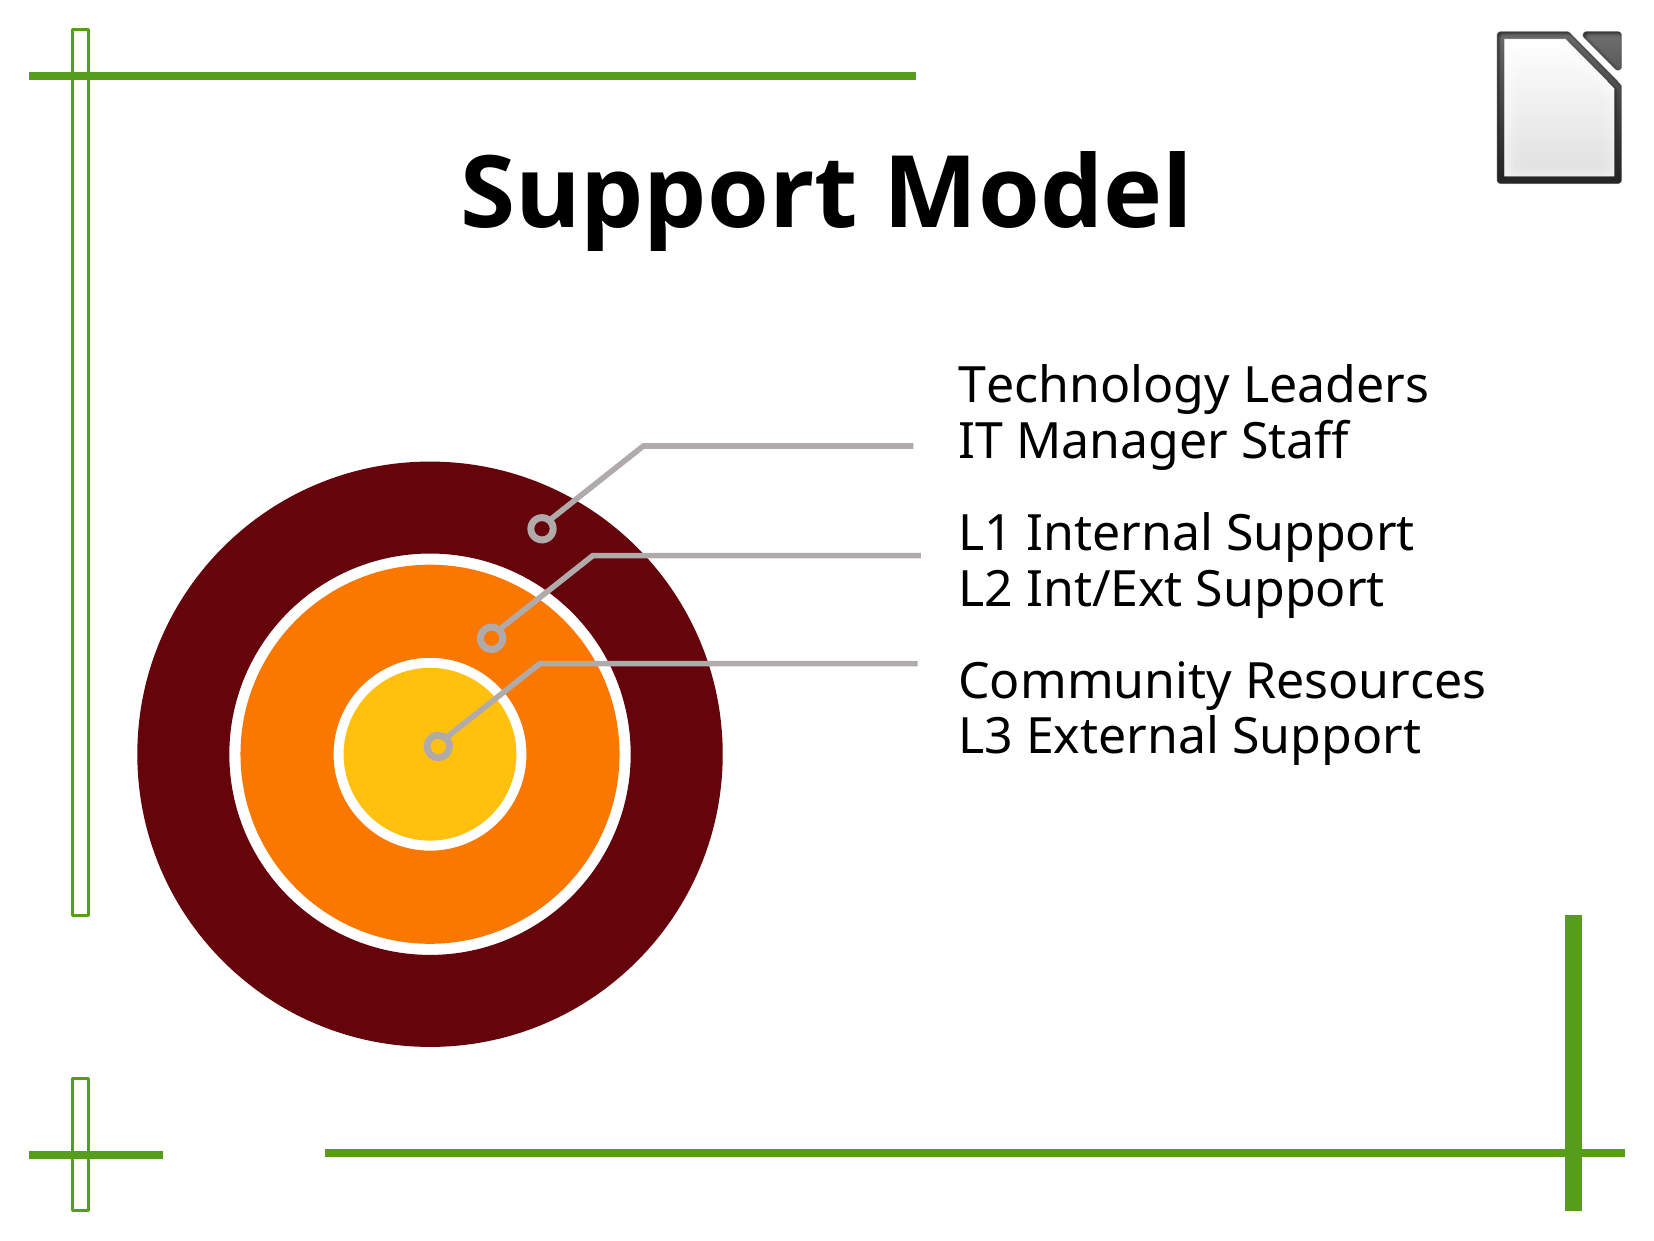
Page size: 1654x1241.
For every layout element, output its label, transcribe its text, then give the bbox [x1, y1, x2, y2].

text_box Community Resources L3 External Support [944, 646, 1534, 777]
title Support Model [118, 118, 1536, 260]
text_box Technology Leaders IT Manager Staff [943, 350, 1454, 482]
picture [118, 409, 944, 1067]
picture [1494, 29, 1624, 186]
text_box L1 Internal Support L2 Int/Ext Support [944, 498, 1528, 630]
